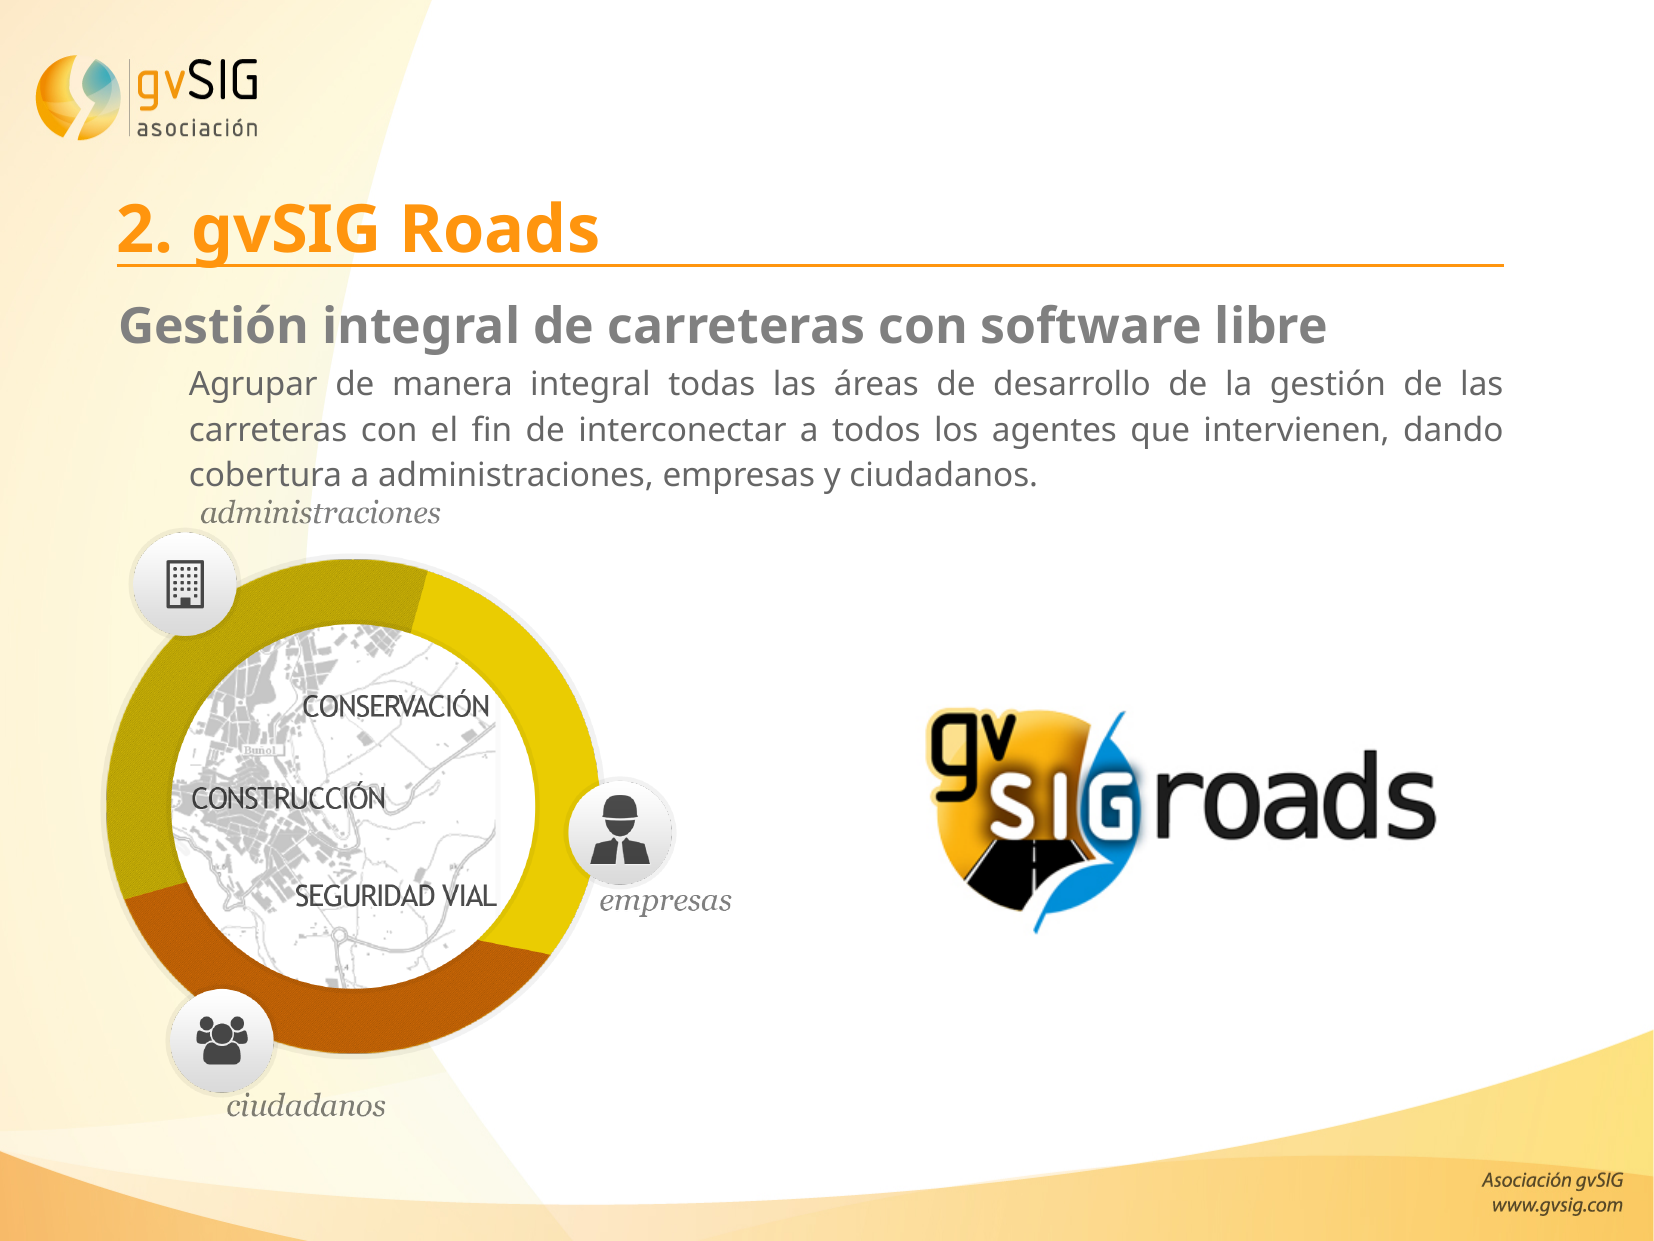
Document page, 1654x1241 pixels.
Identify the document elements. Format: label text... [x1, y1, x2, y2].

list Agrupar de manera integral todas las áreas de desarrollo de la gestión de las carreteras con el fin de interconectar a todos los agentes que intervienen, dando cobertura a administraciones, empresas y ciudadanos. [118, 369, 1506, 478]
picture [0, 0, 1654, 1241]
title 2. gvSIG Roads [116, 177, 1605, 276]
title Gestión integral de carreteras con software libre [118, 279, 1536, 369]
